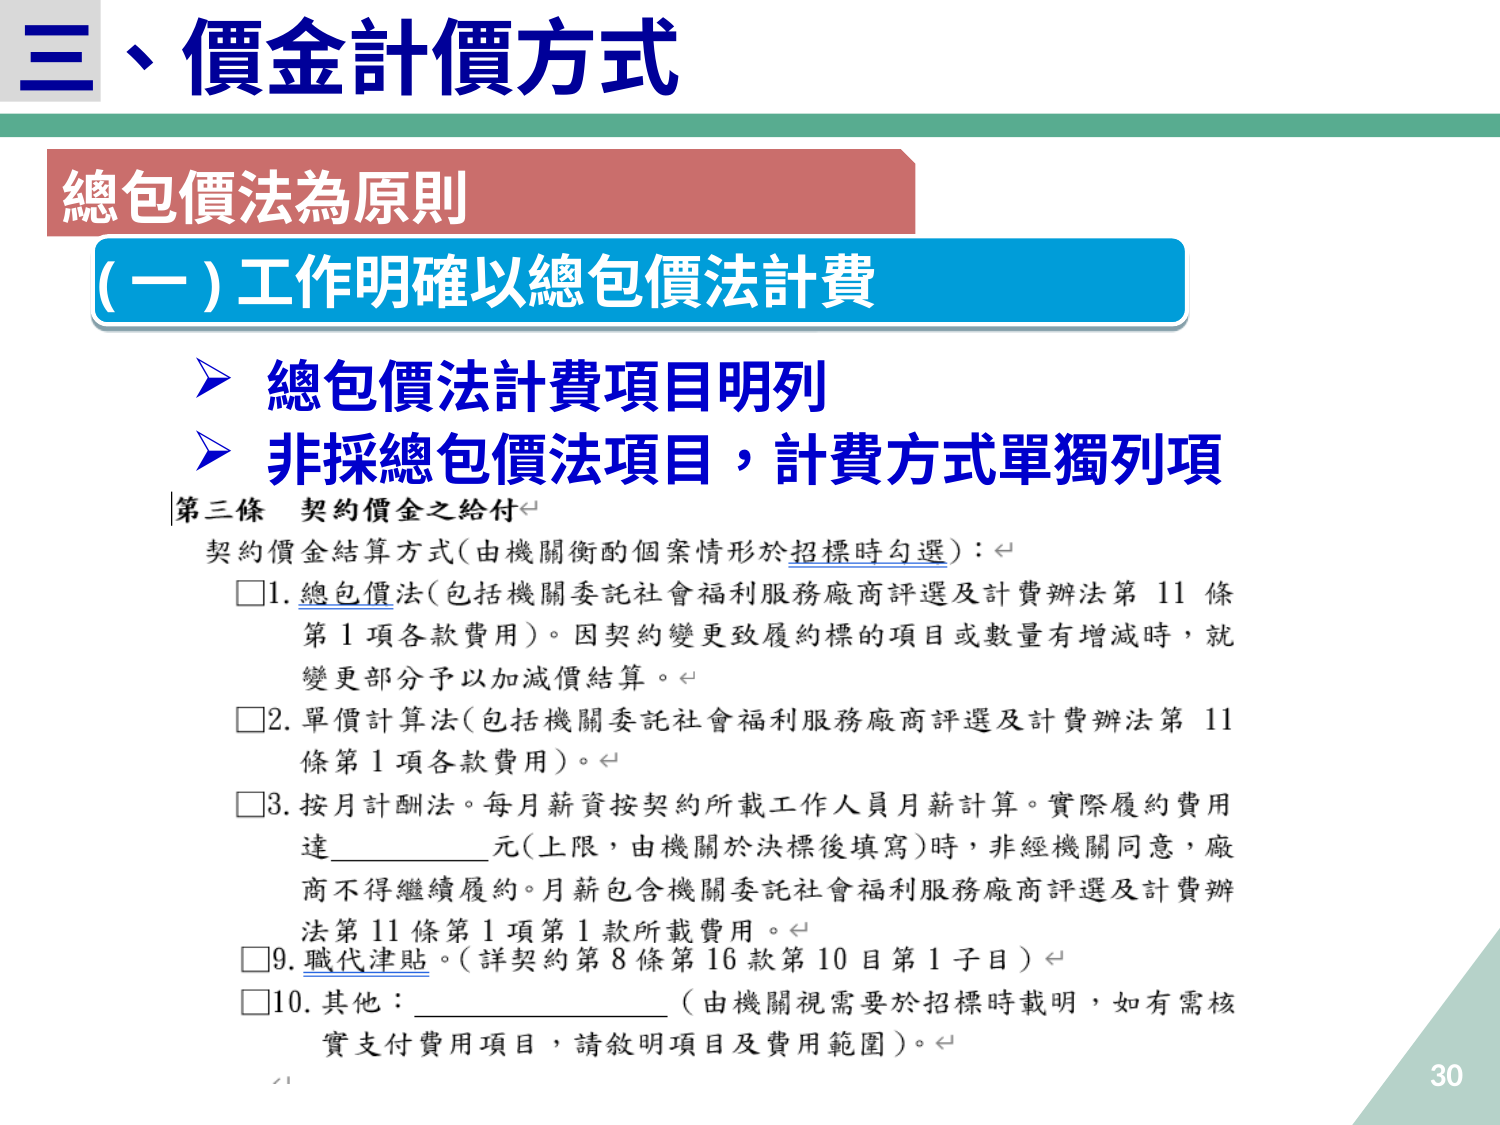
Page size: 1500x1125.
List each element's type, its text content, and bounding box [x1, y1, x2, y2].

picture [171, 488, 1246, 1084]
text_box (一)工作明確以總包價法計費 [92, 236, 1188, 325]
text_box 總包價法計費項目明列 非採總包價法項目，計費方式單獨列項 [0, 265, 1376, 791]
text_box [1352, 927, 1500, 1125]
text_box 三、價金計價方式 [0, 0, 1465, 113]
text_box 總包價法為原則 [47, 149, 916, 237]
slide_number <編號> [1128, 1042, 1478, 1103]
text_box [0, 113, 1500, 138]
